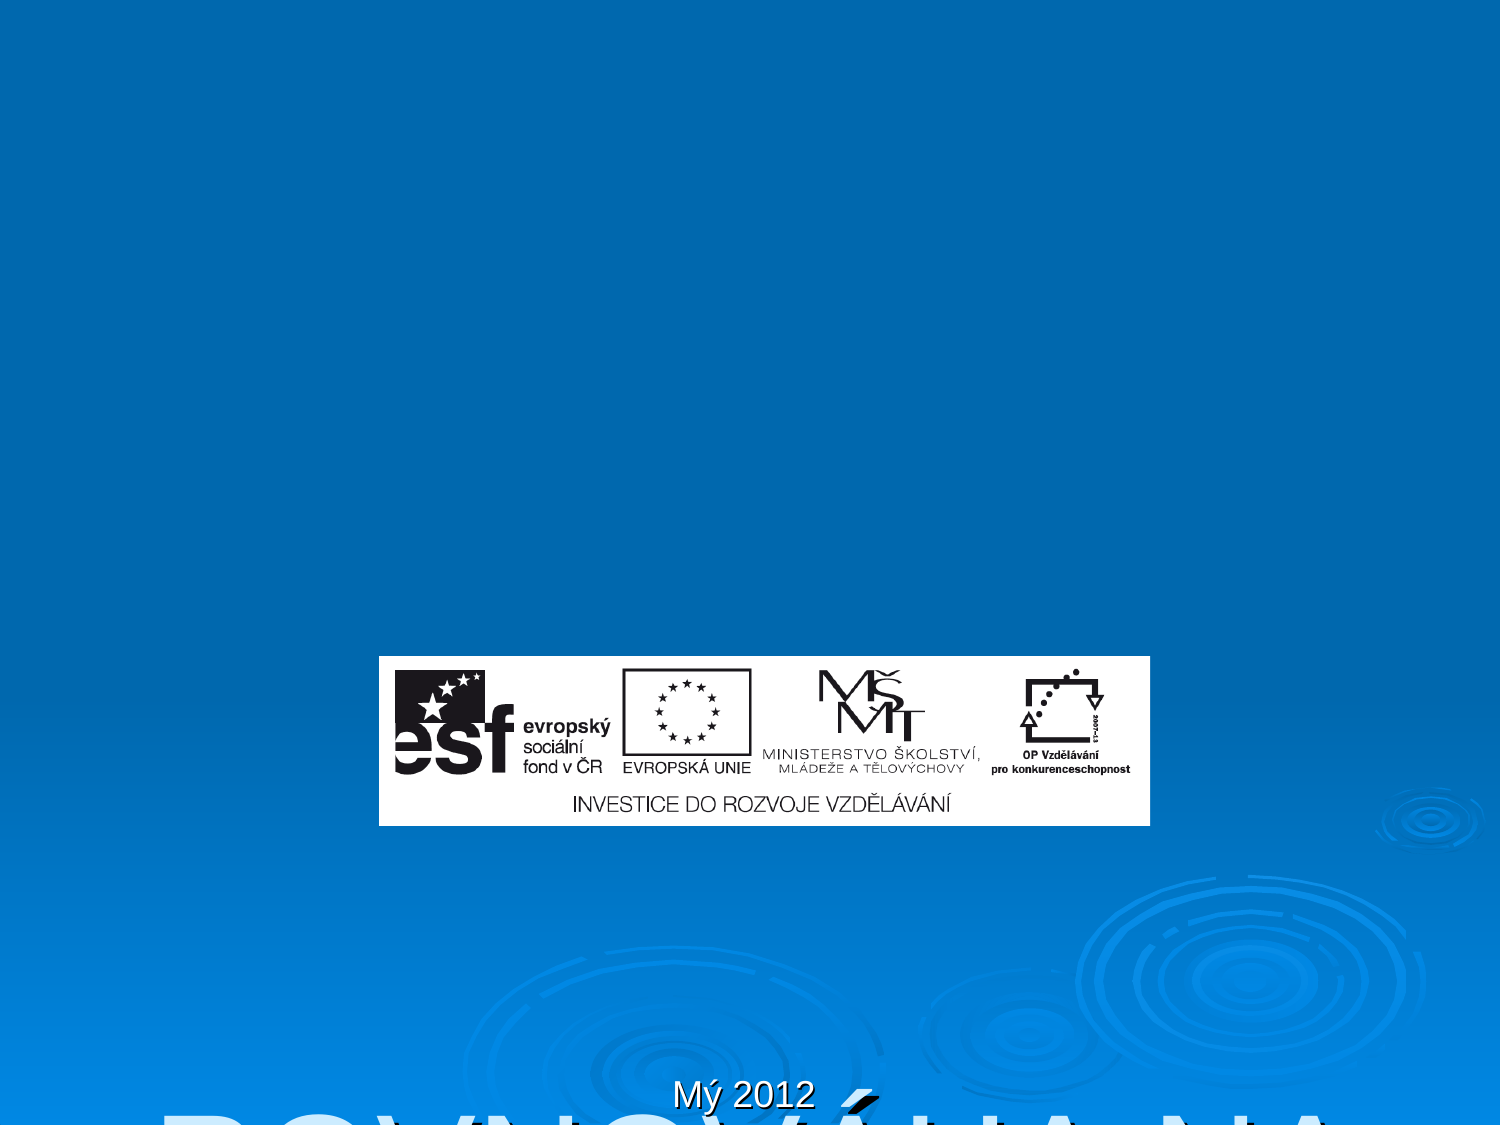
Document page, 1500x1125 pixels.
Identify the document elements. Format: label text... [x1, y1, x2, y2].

subtitle Mý 2012 [125, 1062, 1363, 1125]
picture [379, 656, 1151, 826]
title ROVNOVÁHA NA PÁCE - UPÍNKA - Předmět: NÁSTROJAŘSKÁ TECHNOLOGIE [37, 62, 1476, 963]
